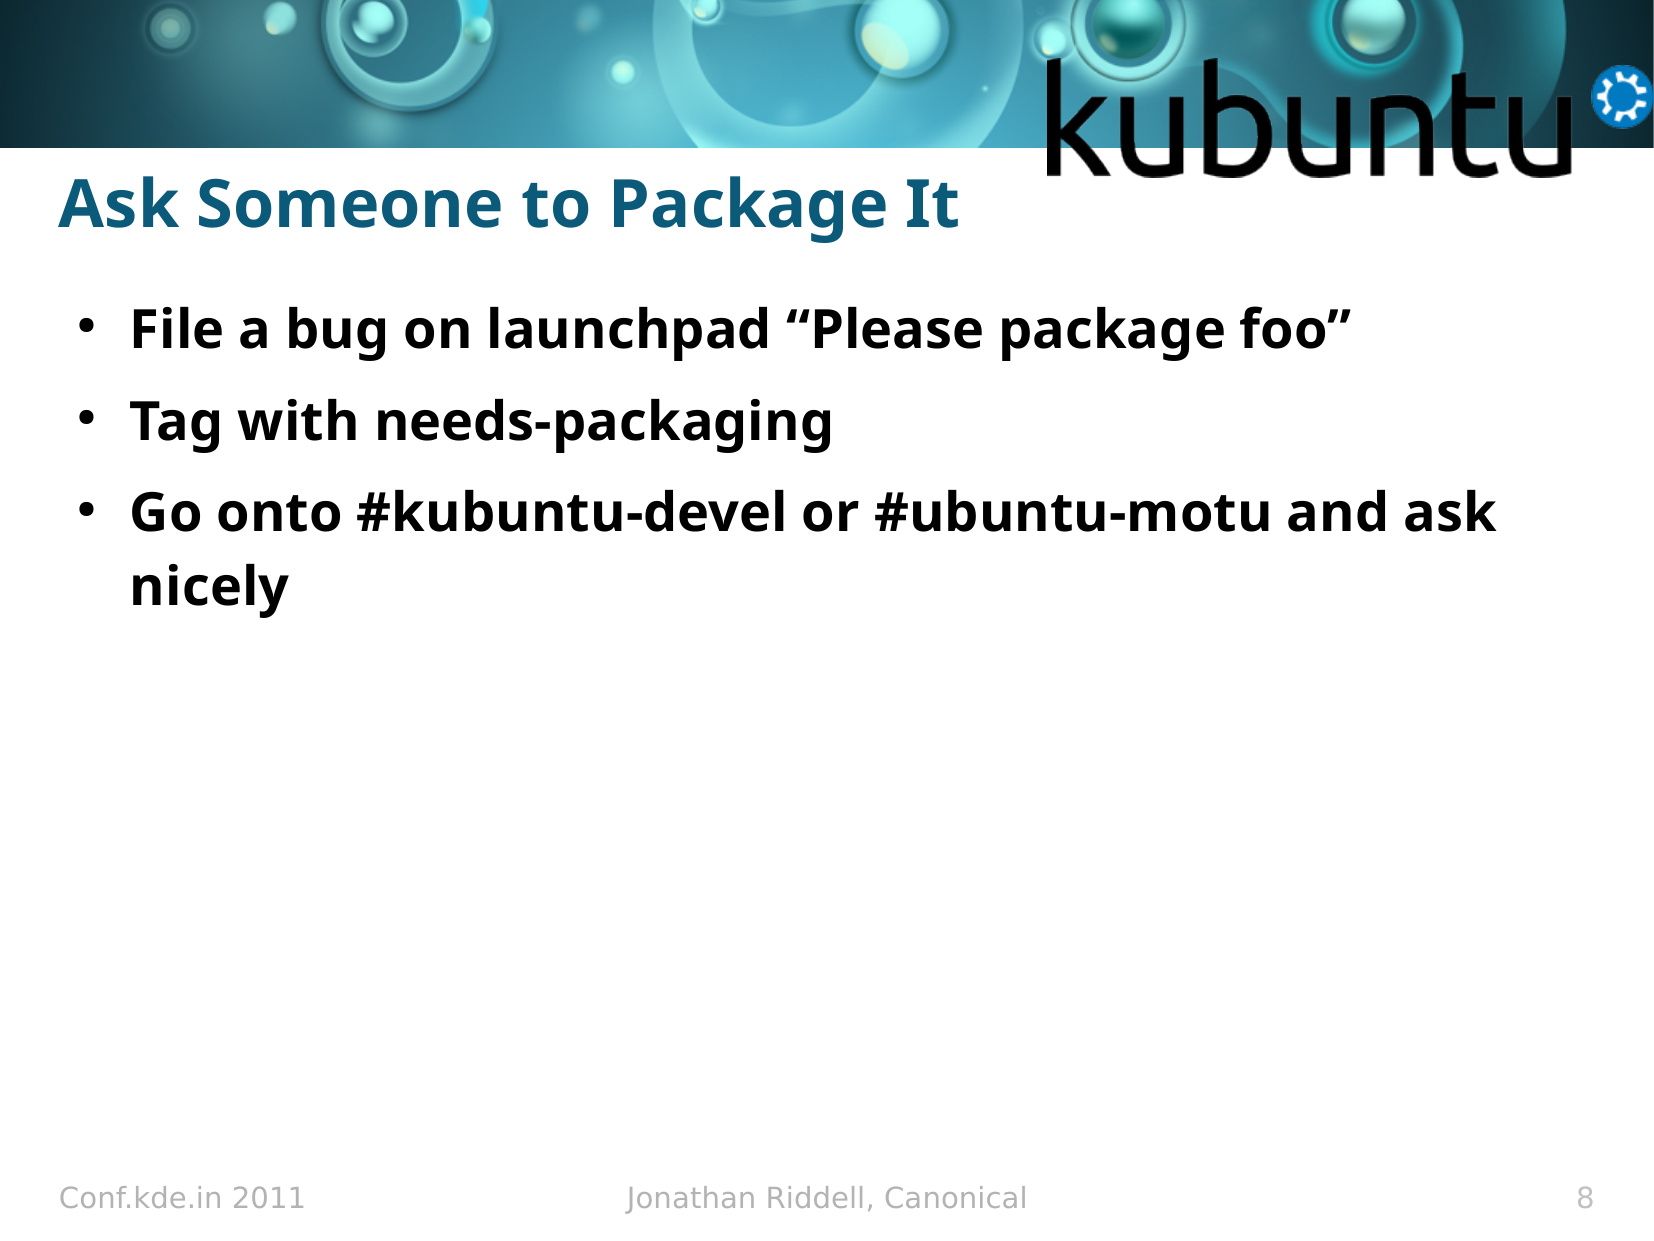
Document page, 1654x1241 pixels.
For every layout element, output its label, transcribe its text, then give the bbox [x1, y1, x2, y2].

picture [0, 0, 1654, 178]
title Ask Someone to Package It [59, 147, 1595, 257]
list File a bug on launchpad “Please package foo” Tag with needs-packaging Go onto #kubuntu-devel or #ubuntu-motu and ask nicely [59, 290, 1595, 1109]
